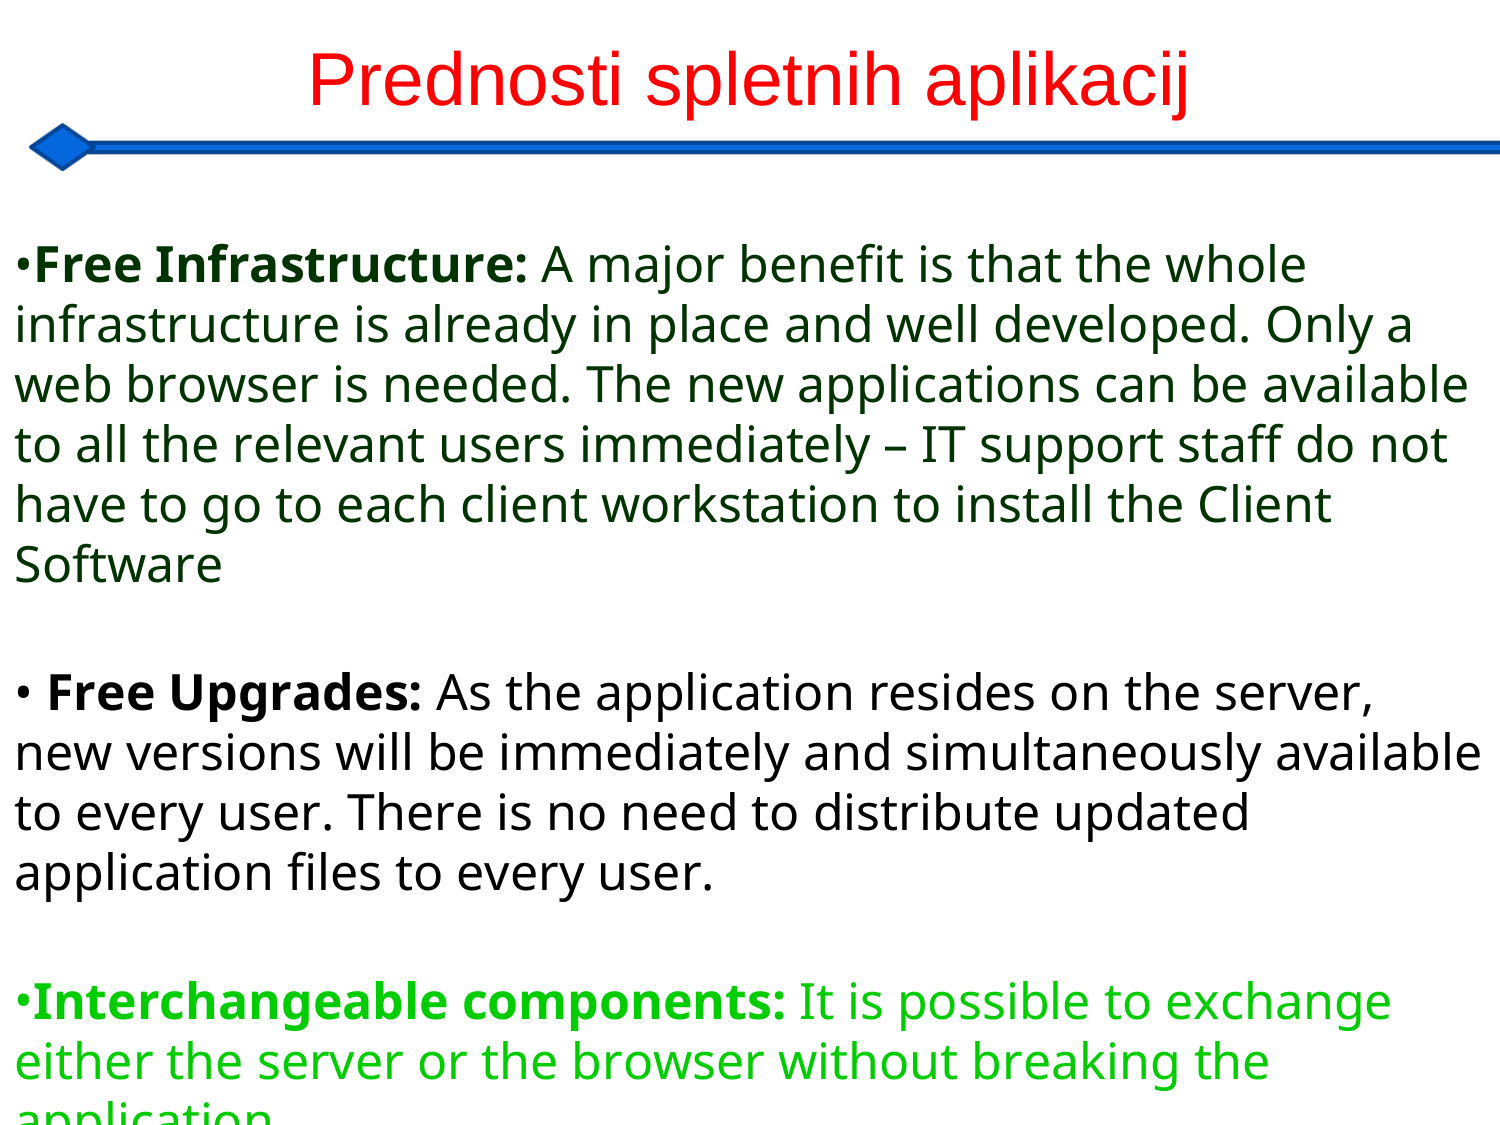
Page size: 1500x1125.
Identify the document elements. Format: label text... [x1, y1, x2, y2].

title Prednosti spletnih aplikacij [75, 22, 1426, 128]
picture [28, 122, 1500, 172]
text_box Free Infrastructure: A major benefit is that the whole infrastructure is already in place and well developed. Only a web browser is needed. The new applications can be available to all the relevant users immediately – IT support staff do not have to go to each client workstation to install the Client Software Free Upgrades: As the application resides on the server, new versions will be immediately and simultaneously available to every user. There is no need to distribute updated application files to every user. Interchangeable components: It is possible to exchange either the server or the browser without breaking the application. [0, 224, 1500, 1125]
